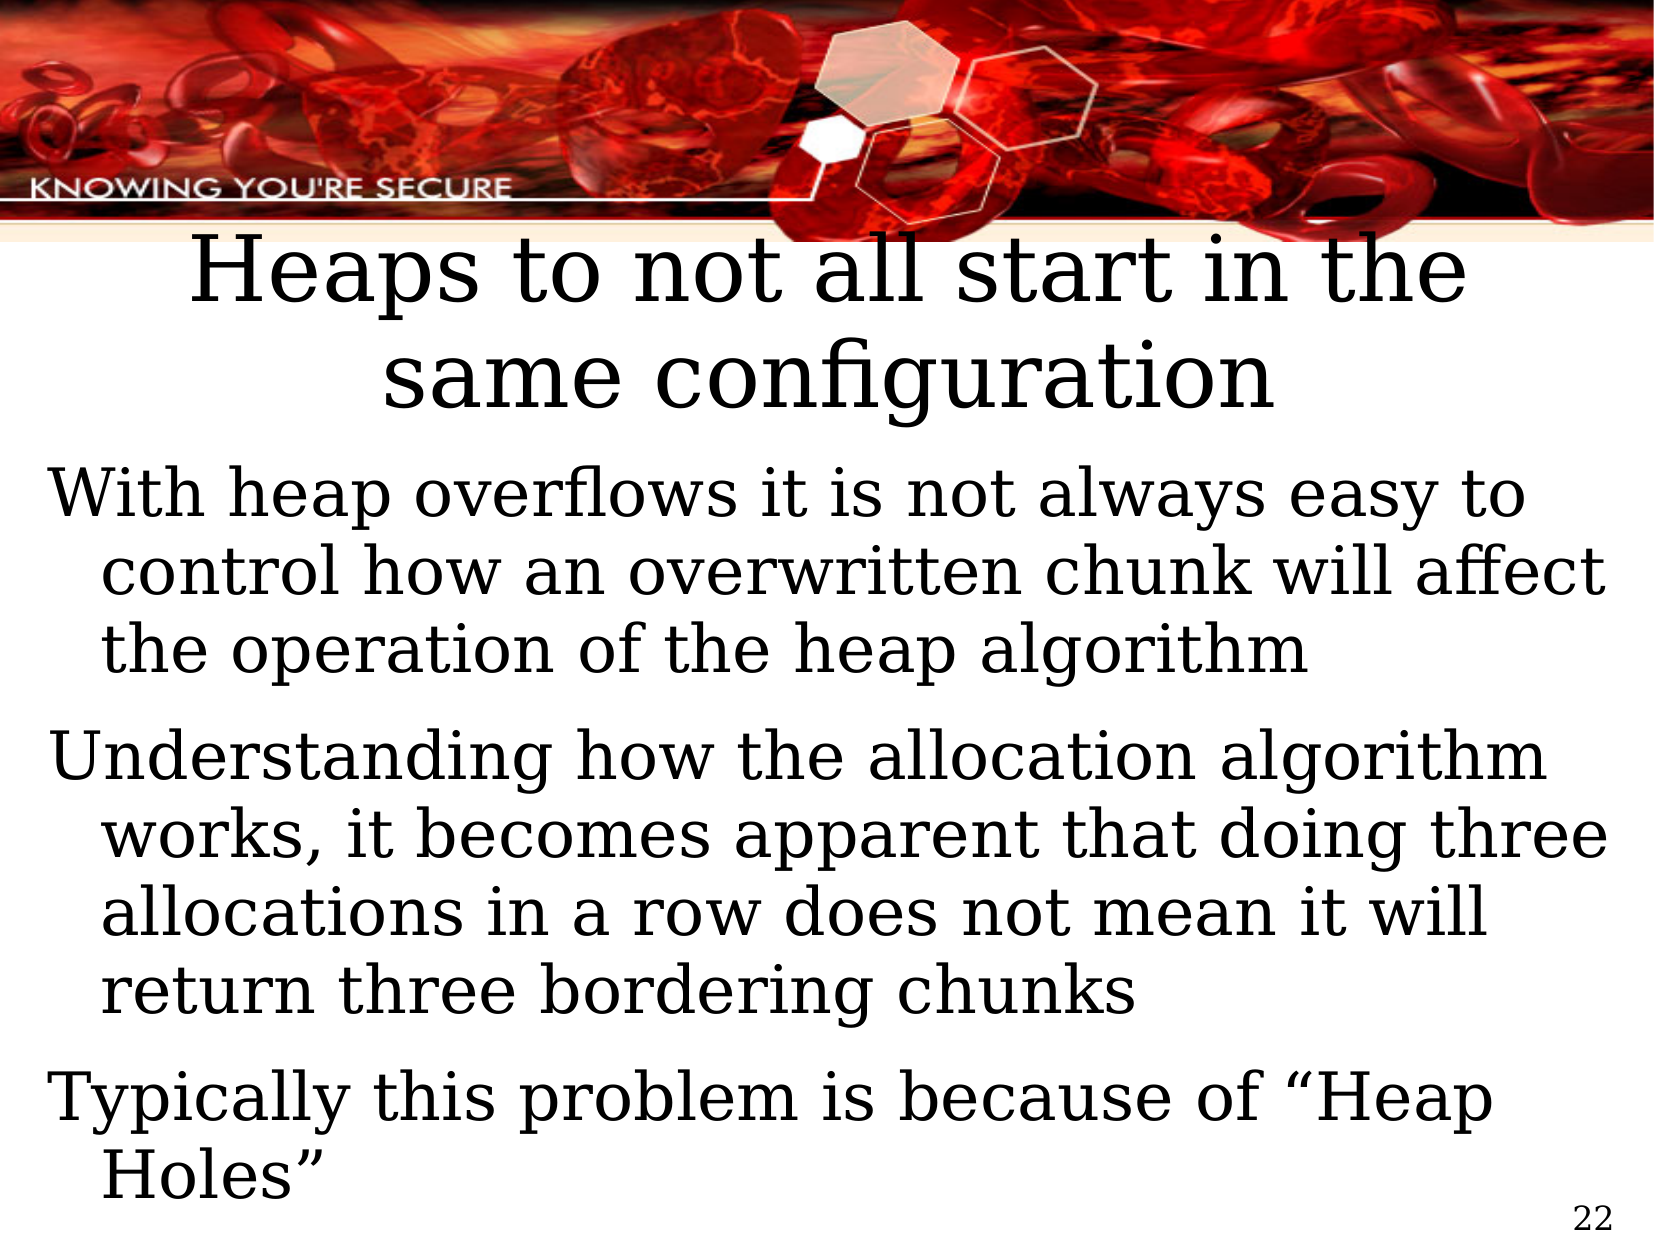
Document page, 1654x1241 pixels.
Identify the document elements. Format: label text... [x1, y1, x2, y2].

title Heaps to not all start in the same configuration [123, 215, 1536, 430]
list With heap overflows it is not always easy to control how an overwritten chunk will affect the operation of the heap algorithm Understanding how the allocation algorithm works, it becomes apparent that doing three allocations in a row does not mean it will return three bordering chunks Typically this problem is because of “Heap Holes” [29, 454, 1625, 1215]
picture [0, 0, 1654, 242]
